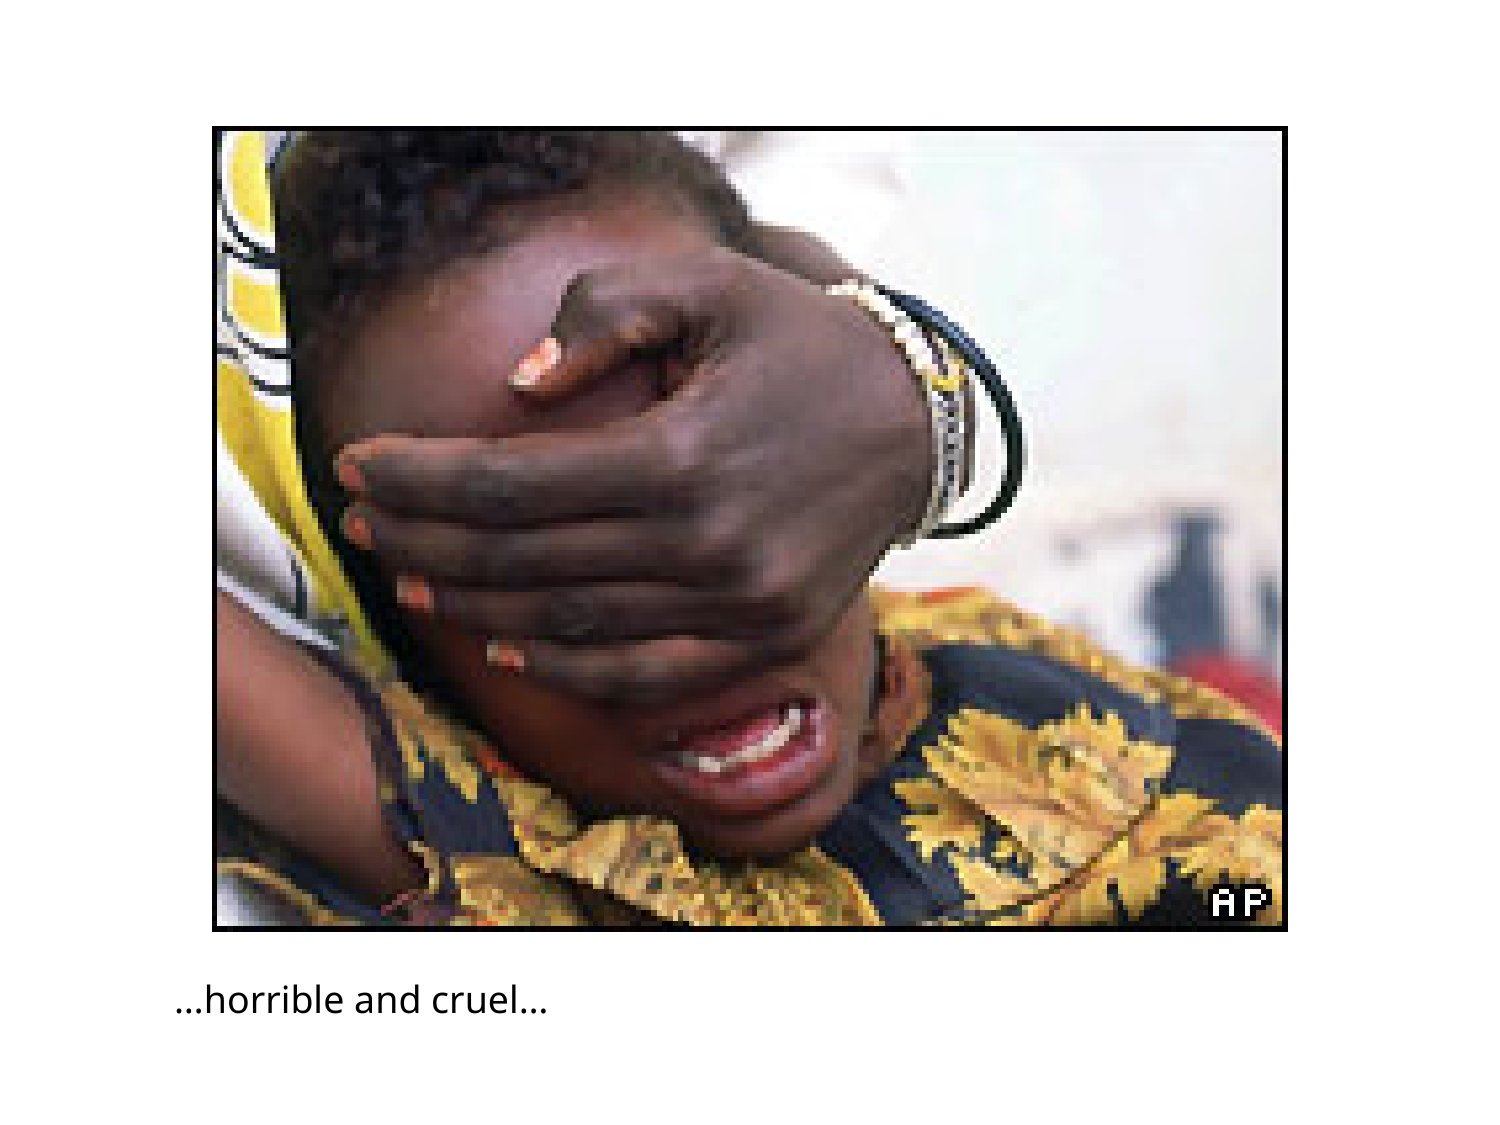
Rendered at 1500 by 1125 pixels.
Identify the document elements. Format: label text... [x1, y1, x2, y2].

text_box …horrible and cruel… [159, 968, 798, 1029]
picture [212, 126, 1288, 932]
